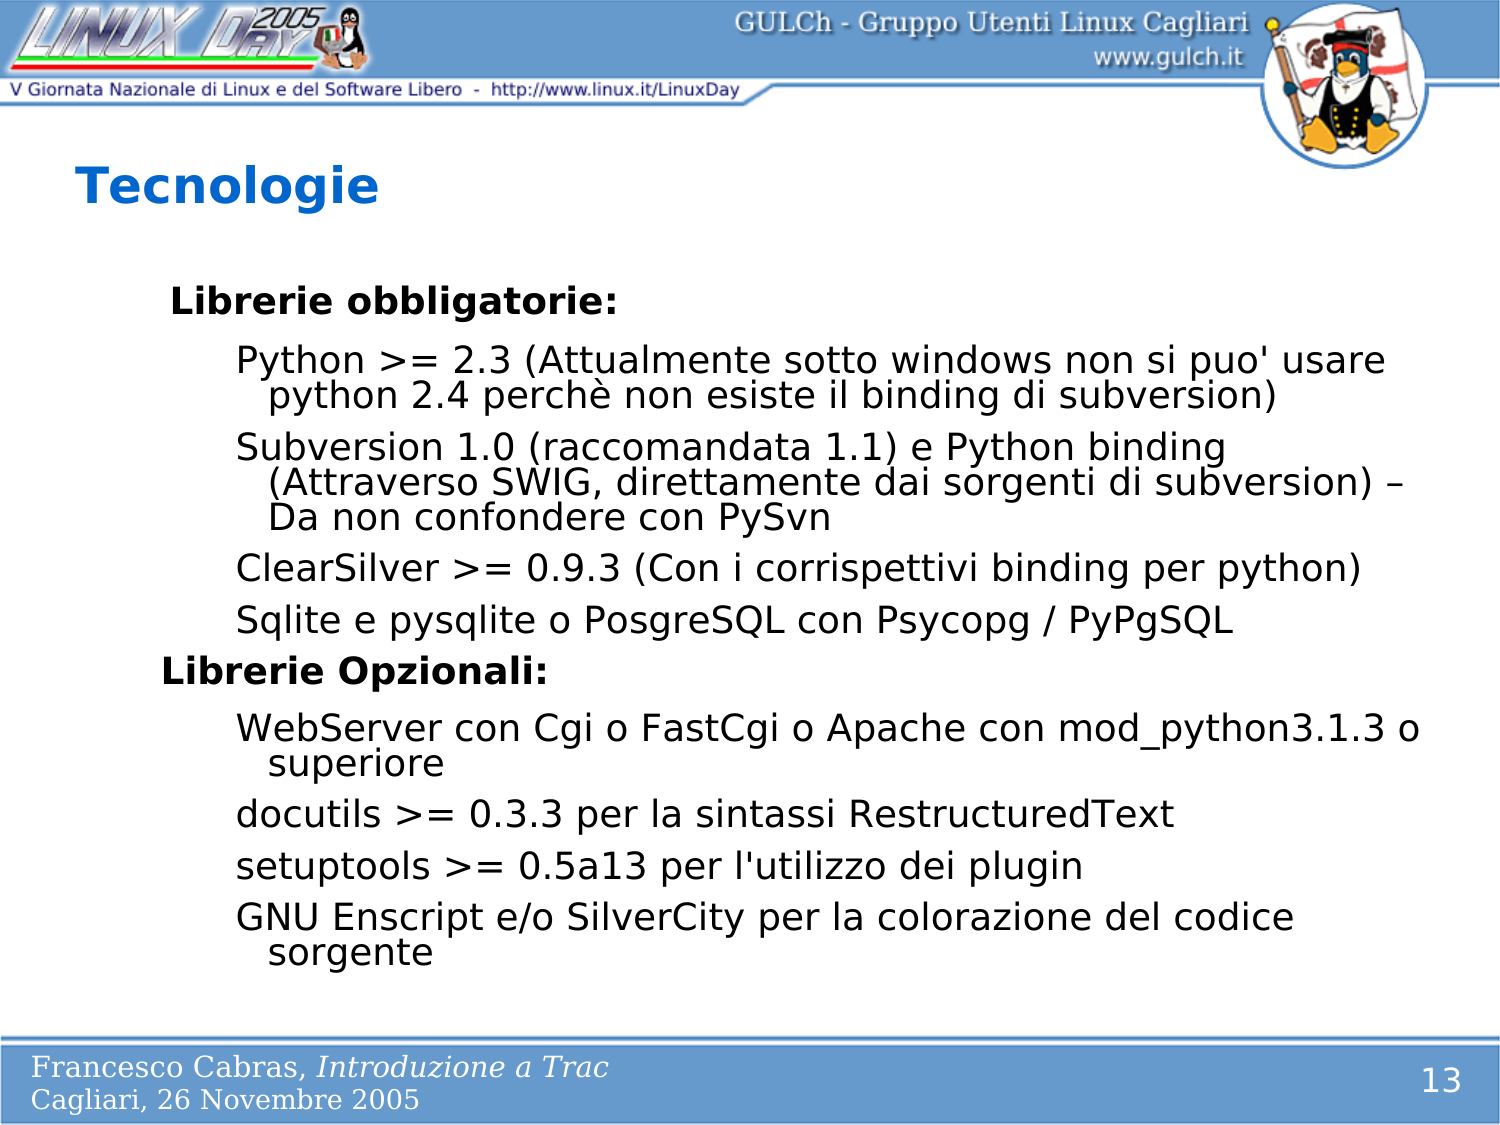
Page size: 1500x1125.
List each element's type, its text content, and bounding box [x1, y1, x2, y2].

title Tecnologie [75, 149, 1276, 226]
picture [0, 0, 1500, 1125]
list Librerie obbligatorie: Python >= 2.3 (Attualmente sotto windows non si puo' usare python 2.4 perchè non esiste il binding di subversion) Subversion 1.0 (raccomandata 1.1) e Python binding (Attraverso SWIG, direttamente dai sorgenti di subversion) – Da non confondere con PySvn ClearSilver >= 0.9.3 (Con i corrispettivi binding per python) Sqlite e pysqlite o PosgreSQL con Psycopg / PyPgSQL Librerie Opzionali: WebServer con Cgi o FastCgi o Apache con mod_python3.1.3 o superiore docutils >= 0.3.3 per la sintassi RestructuredText setuptools >= 0.5a13 per l'utilizzo dei plugin GNU Enscript e/o SilverCity per la colorazione del codice sorgente [75, 262, 1426, 1013]
